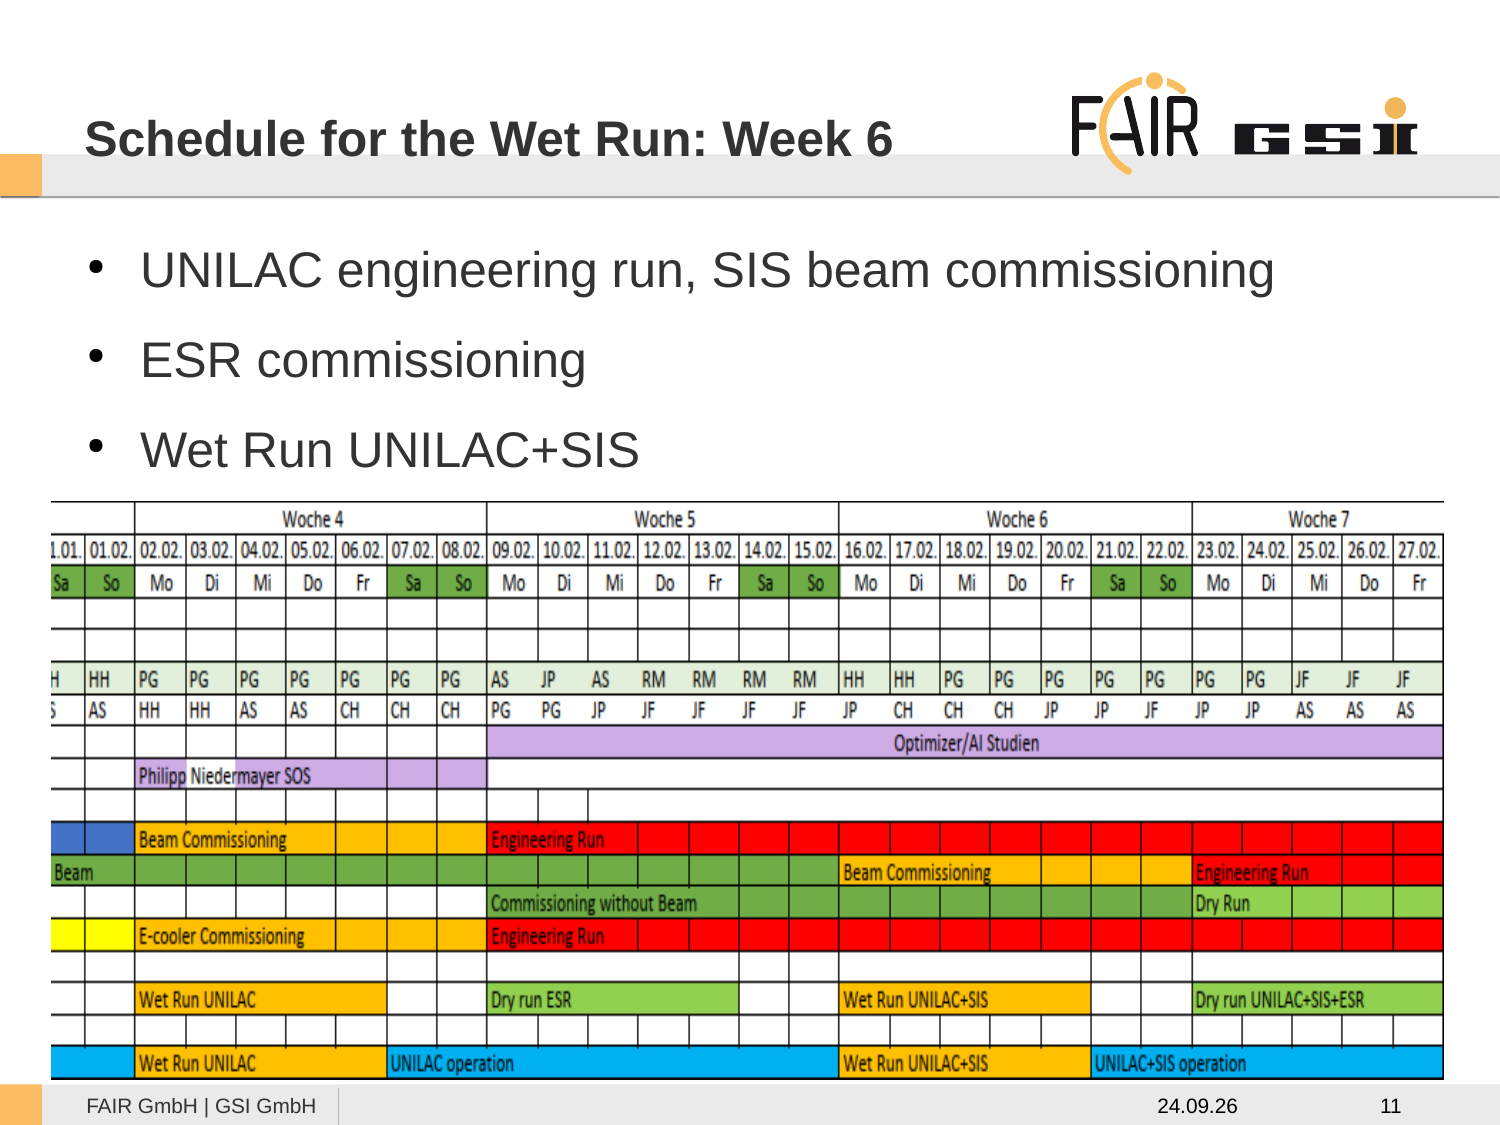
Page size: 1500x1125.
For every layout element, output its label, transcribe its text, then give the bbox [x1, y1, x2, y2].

picture [1233, 95, 1419, 154]
title Schedule for the Wet Run: Week 6 [69, 44, 986, 174]
picture [1071, 70, 1199, 177]
picture [51, 501, 1449, 1080]
list UNILAC engineering run, SIS beam commissioning ESR commissioning Wet Run UNILAC+SIS [69, 237, 1417, 484]
